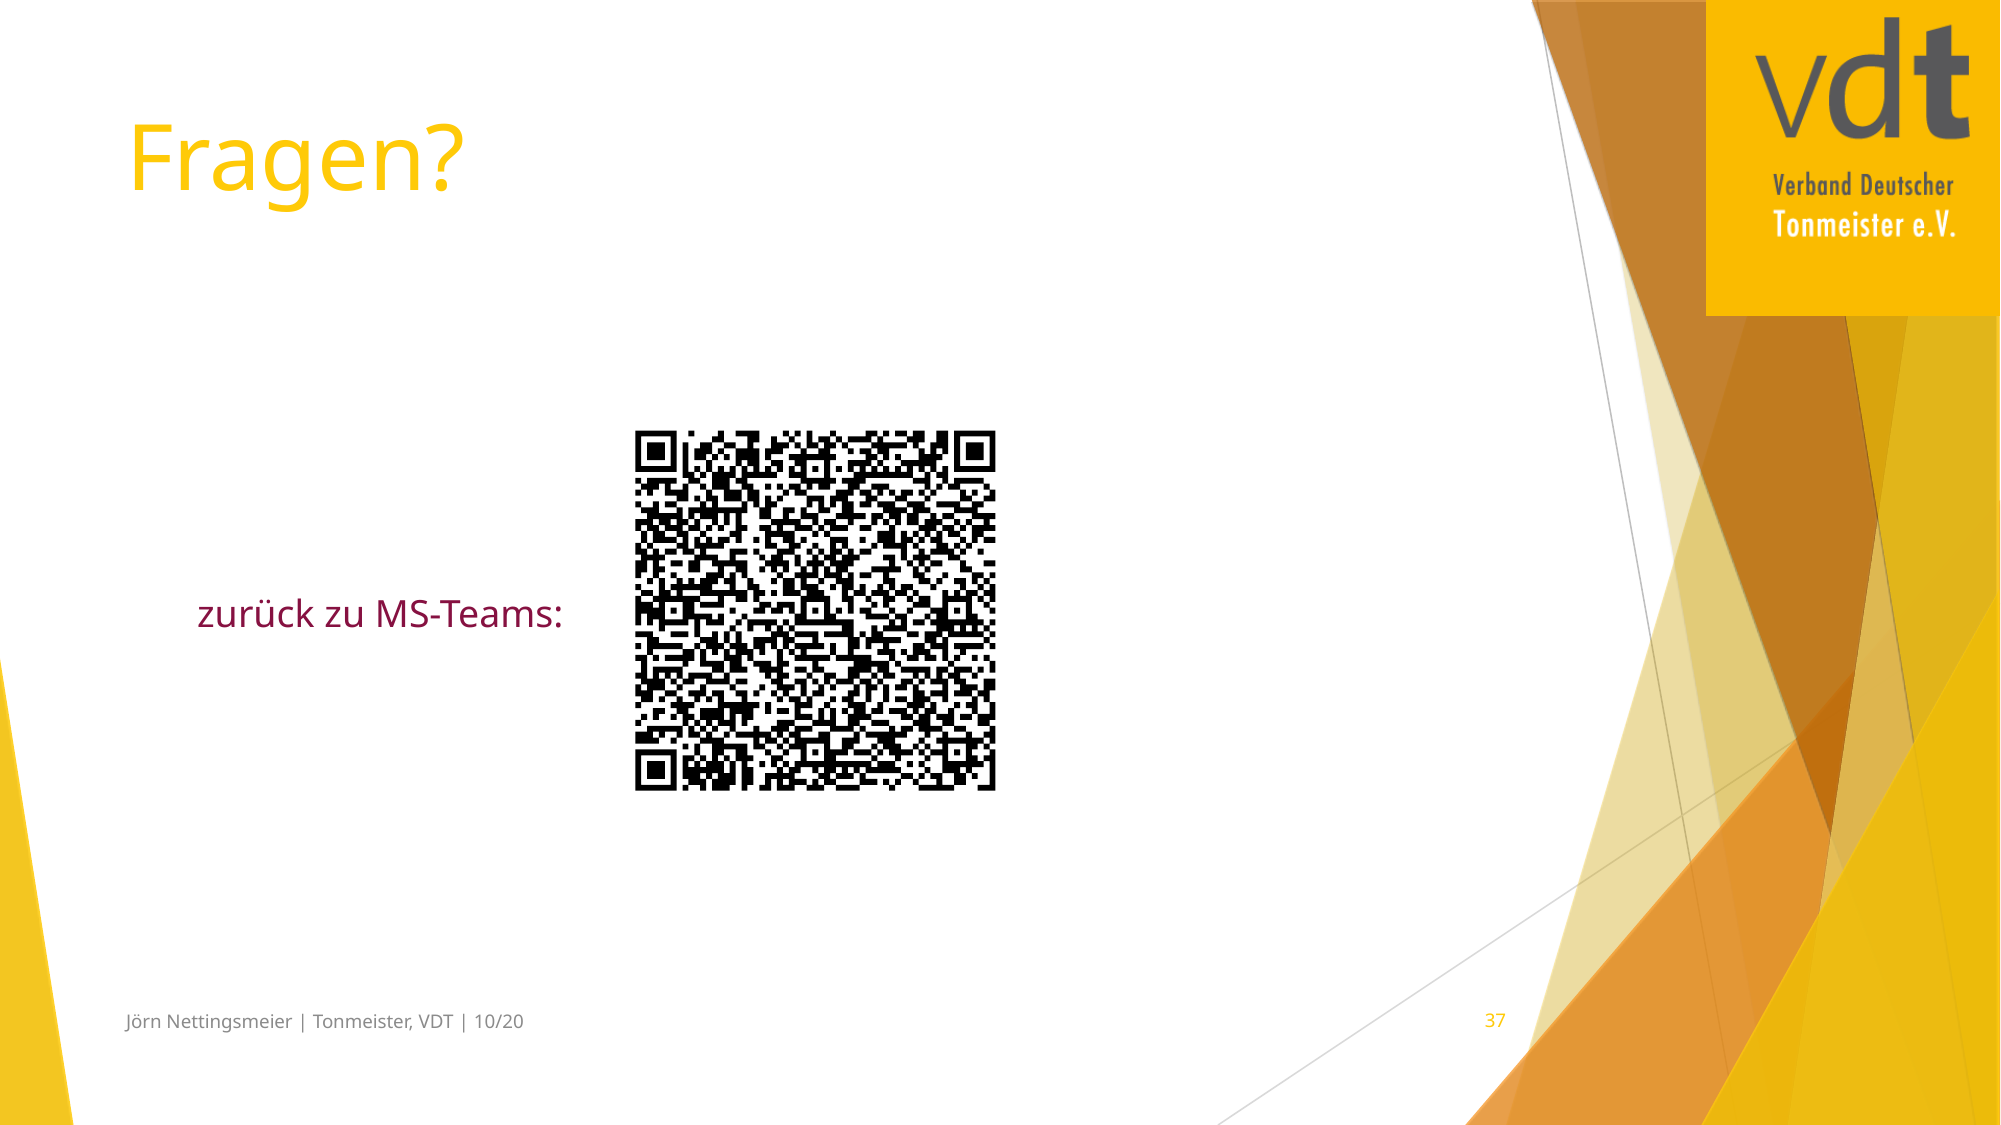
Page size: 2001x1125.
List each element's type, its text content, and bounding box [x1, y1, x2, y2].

picture [1706, 0, 2000, 316]
title Fragen? [111, 79, 1522, 230]
list zurück zu MS-Teams: [111, 365, 1613, 860]
slide_number <number> [1409, 991, 1522, 1051]
text_box Jörn Nettingsmeier | Tonmeister, VDT | 10/20 [111, 991, 1145, 1051]
picture [610, 406, 1020, 816]
